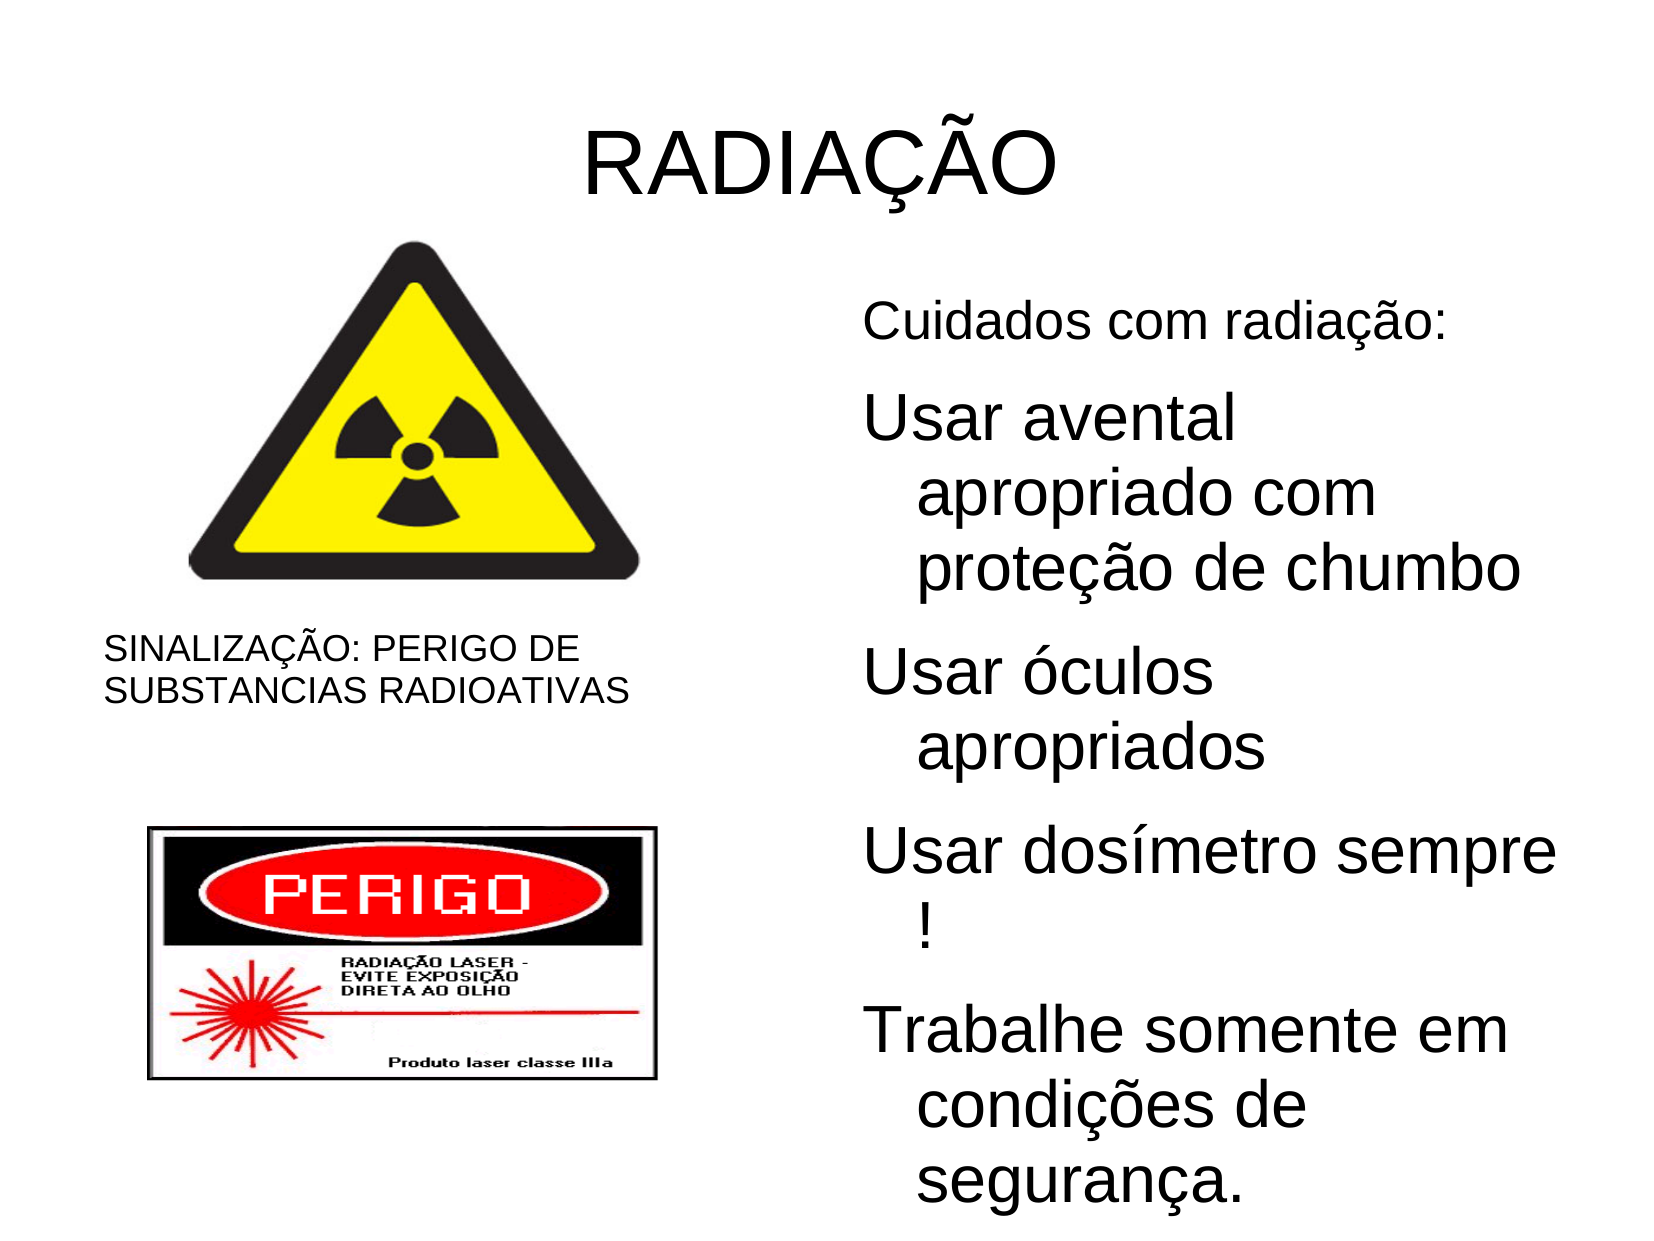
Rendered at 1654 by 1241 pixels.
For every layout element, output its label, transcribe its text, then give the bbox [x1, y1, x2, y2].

text_box SINALIZAÇÃO: PERIGO DE SUBSTANCIAS RADIOATIVAS [88, 620, 709, 719]
picture [177, 206, 650, 620]
picture [147, 826, 798, 1152]
title RADIAÇÃO [76, 59, 1565, 267]
list Cuidados com radiação: Usar avental apropriado com proteção de chumbo Usar óculos apropriados Usar dosímetro sempre ! Trabalhe somente em condições de segurança. [845, 290, 1572, 1217]
